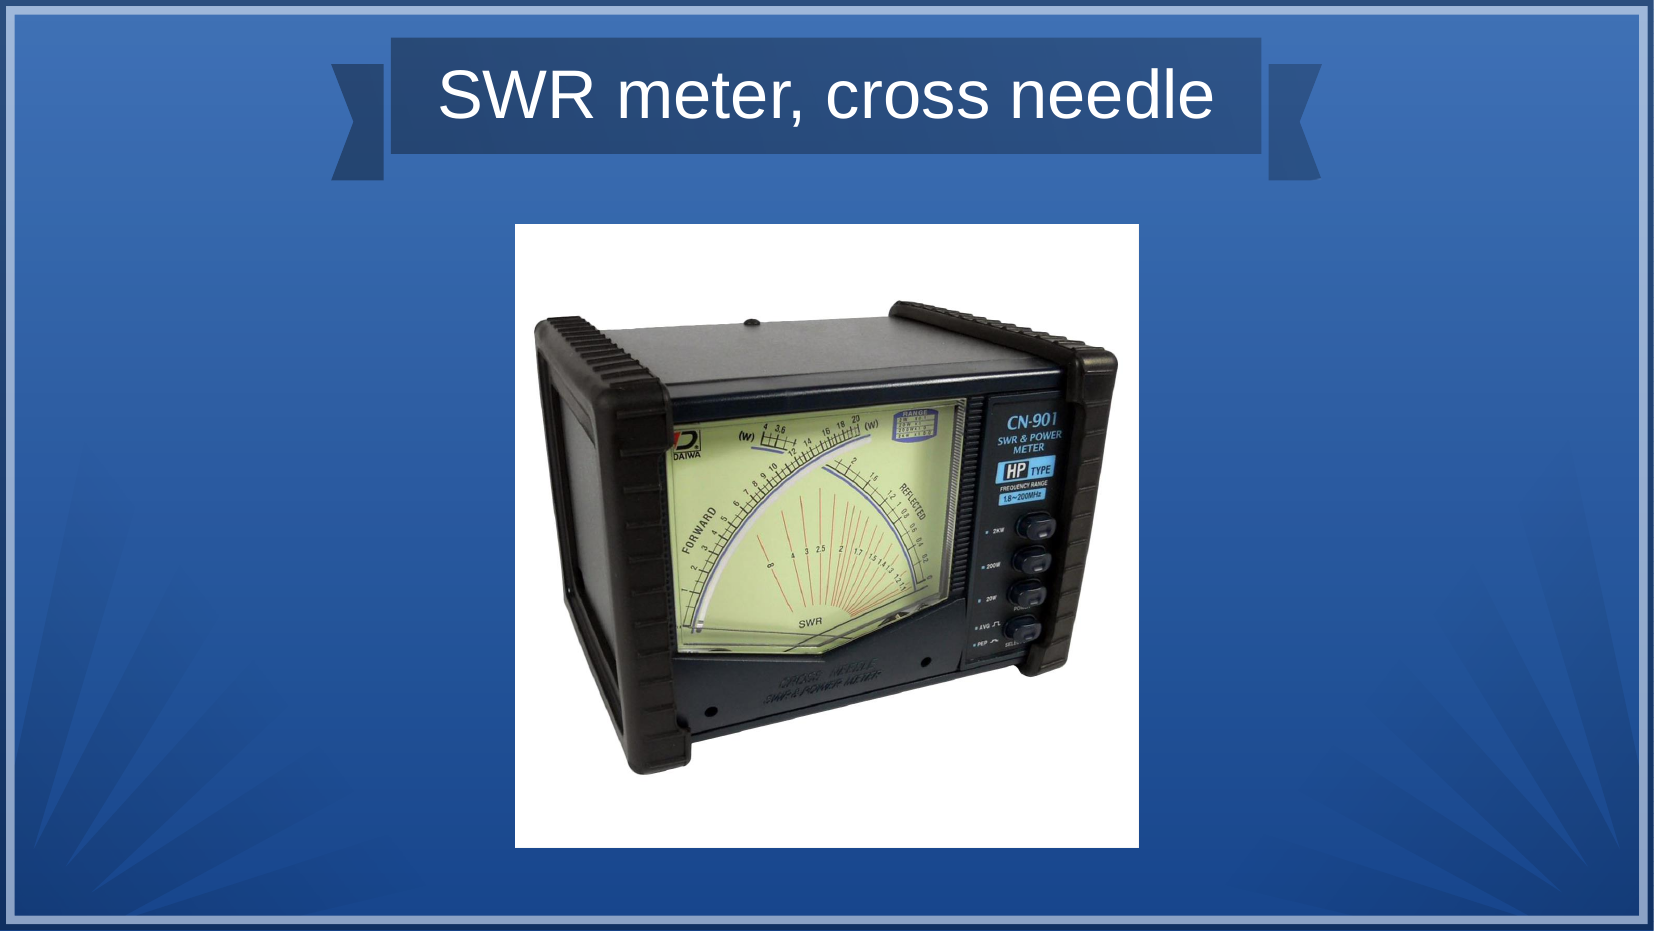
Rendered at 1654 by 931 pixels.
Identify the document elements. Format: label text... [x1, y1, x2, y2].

title SWR meter, cross needle [389, 35, 1264, 154]
picture [515, 224, 1139, 848]
